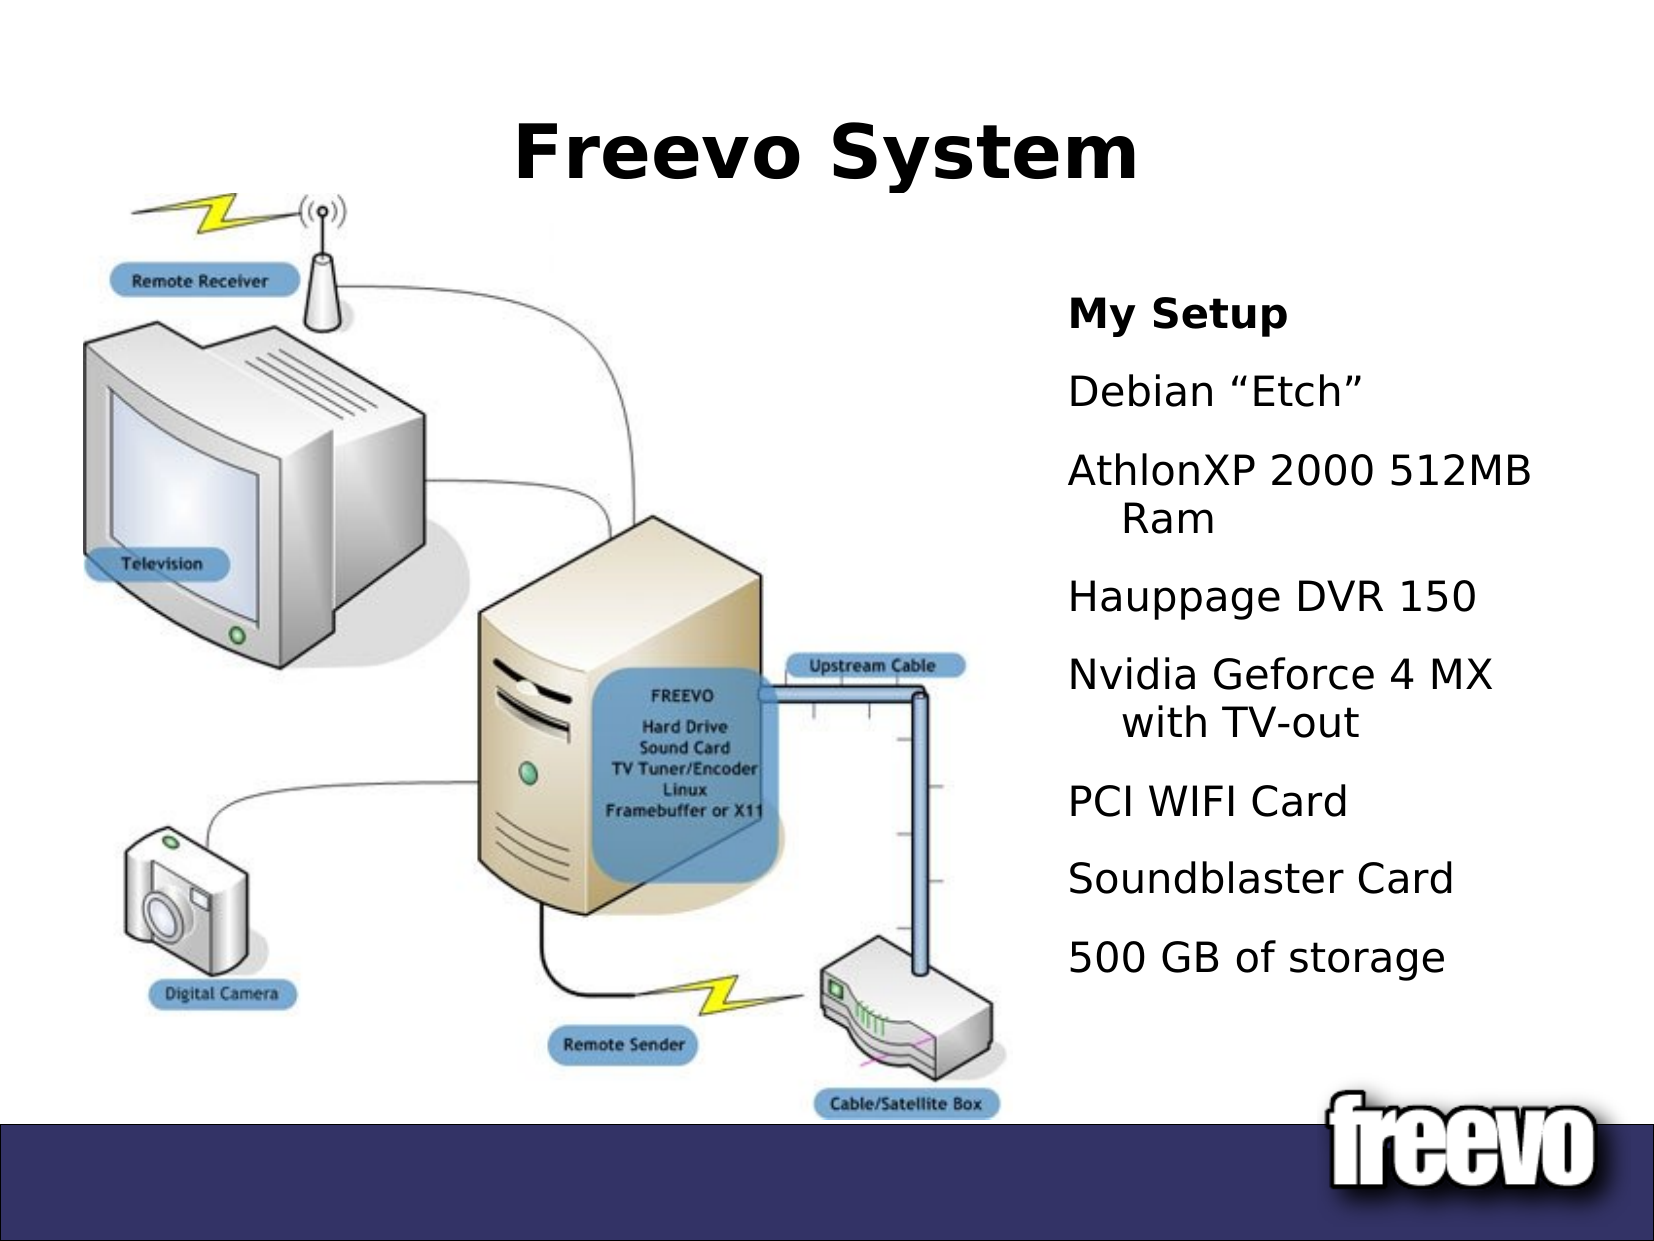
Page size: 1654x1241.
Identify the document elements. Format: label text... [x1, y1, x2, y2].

title Freevo System [82, 56, 1571, 250]
picture [1317, 1073, 1631, 1227]
picture [83, 193, 1013, 1120]
list My Setup Debian “Etch” AthlonXP 2000 512MB Ram Hauppage DVR 150 Nvidia Geforce 4 MX with TV-out PCI WIFI Card Soundblaster Card 500 GB of storage [1050, 290, 1571, 1051]
text_box [0, 1124, 1654, 1241]
